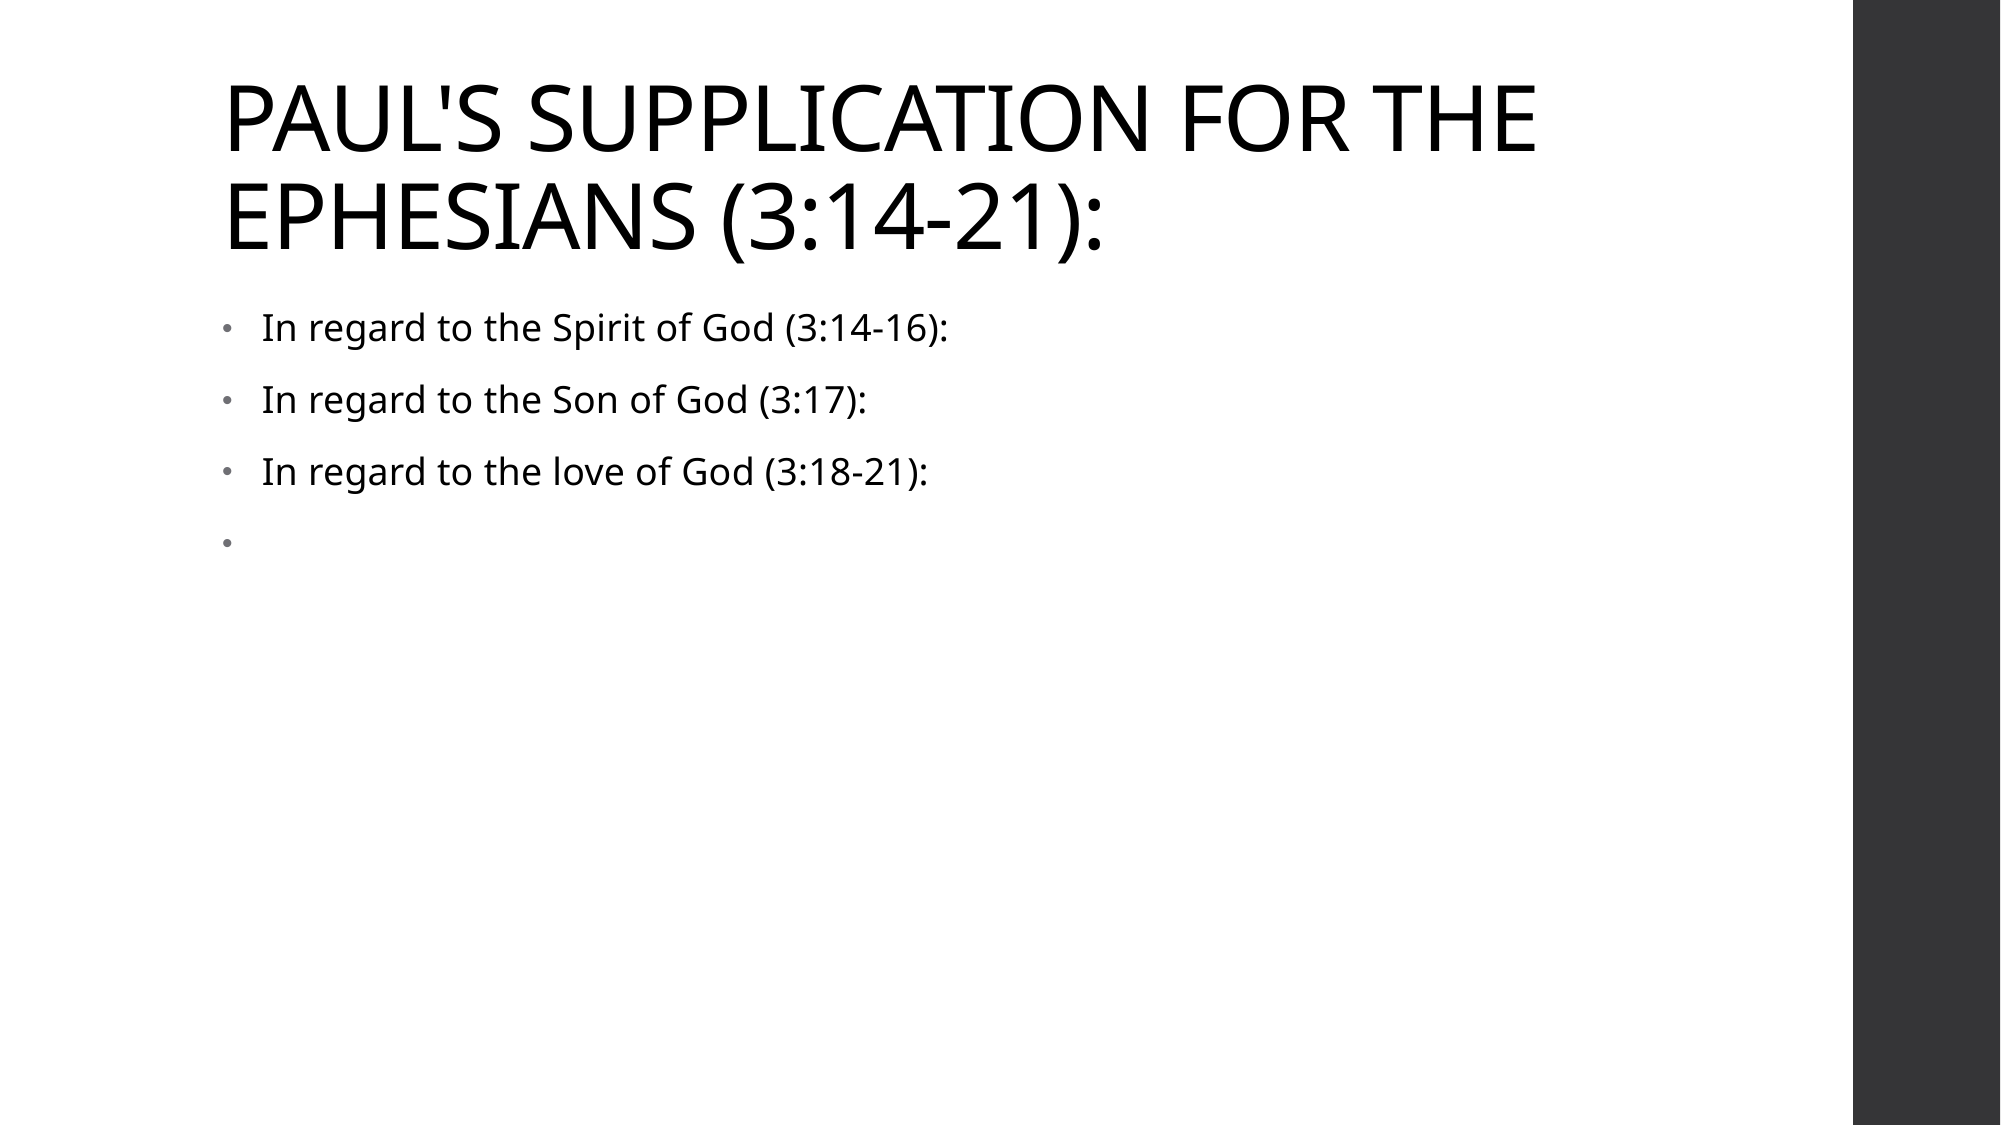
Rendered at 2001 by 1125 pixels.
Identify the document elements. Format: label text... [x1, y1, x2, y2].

list In regard to the Spirit of God (3:14-16): In regard to the Son of God (3:17): In regard to the love of God (3:18-21): [206, 299, 1617, 1014]
title PAUL'S SUPPLICATION FOR THE EPHESIANS (3:14-21): [206, 60, 1797, 278]
